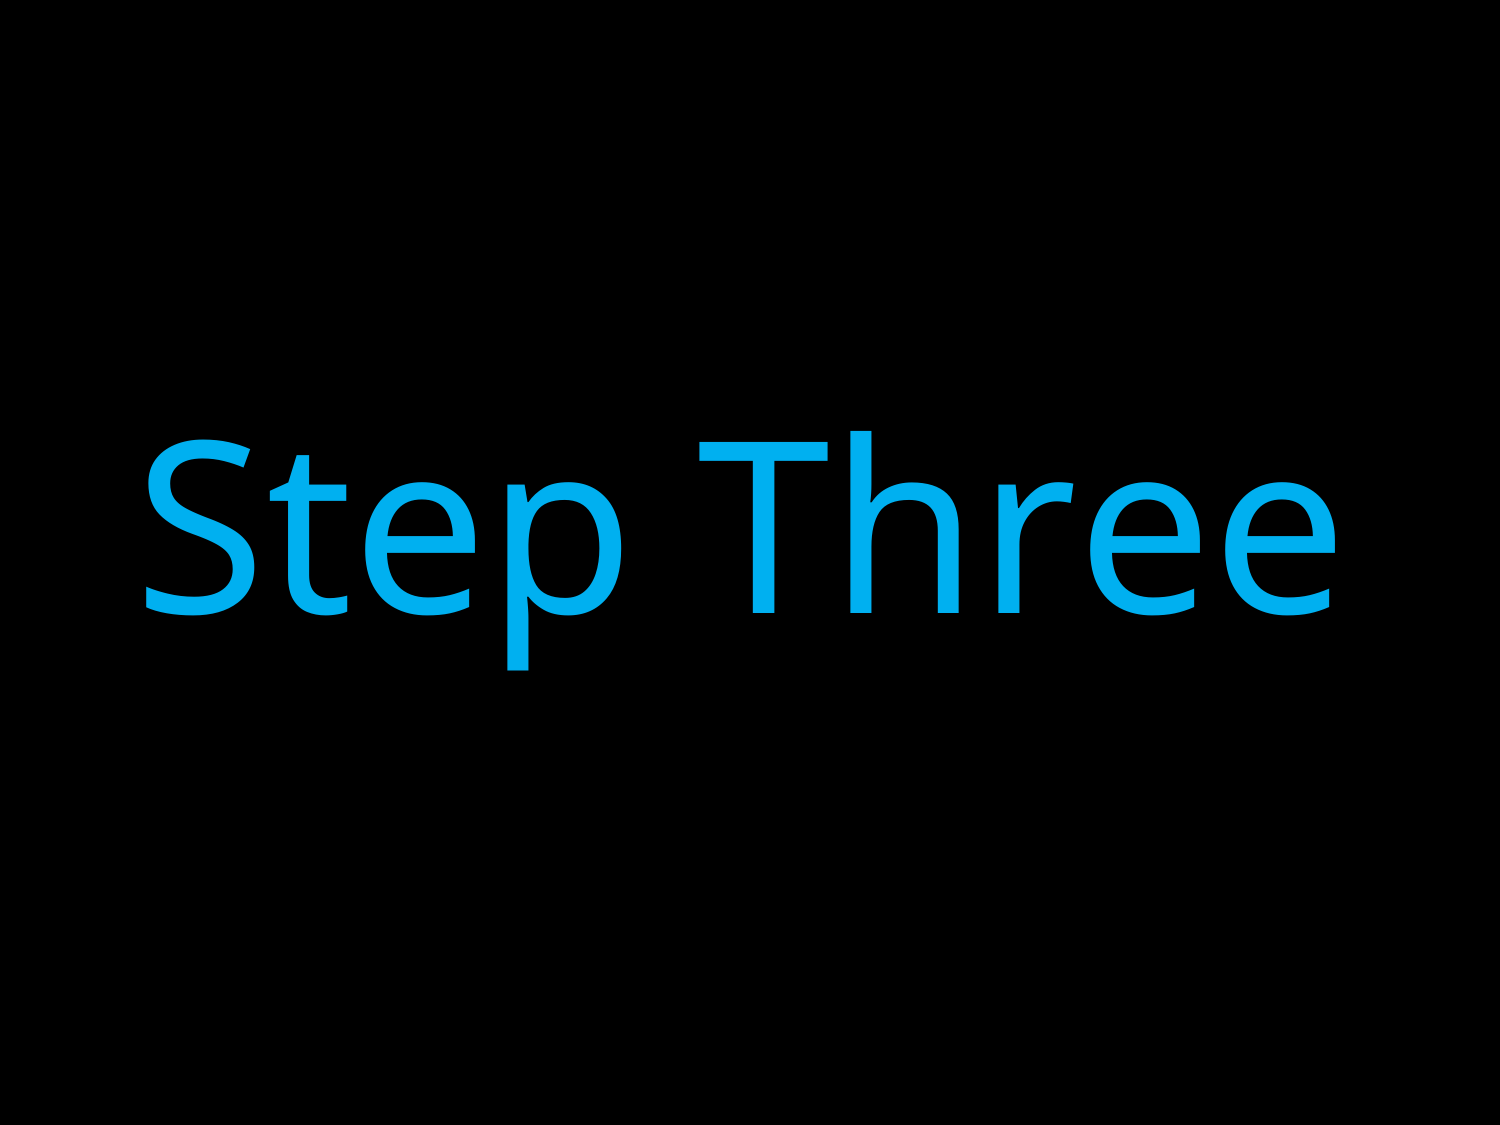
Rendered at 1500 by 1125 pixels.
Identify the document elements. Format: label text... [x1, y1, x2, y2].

text_box Step Three [119, 350, 1363, 692]
